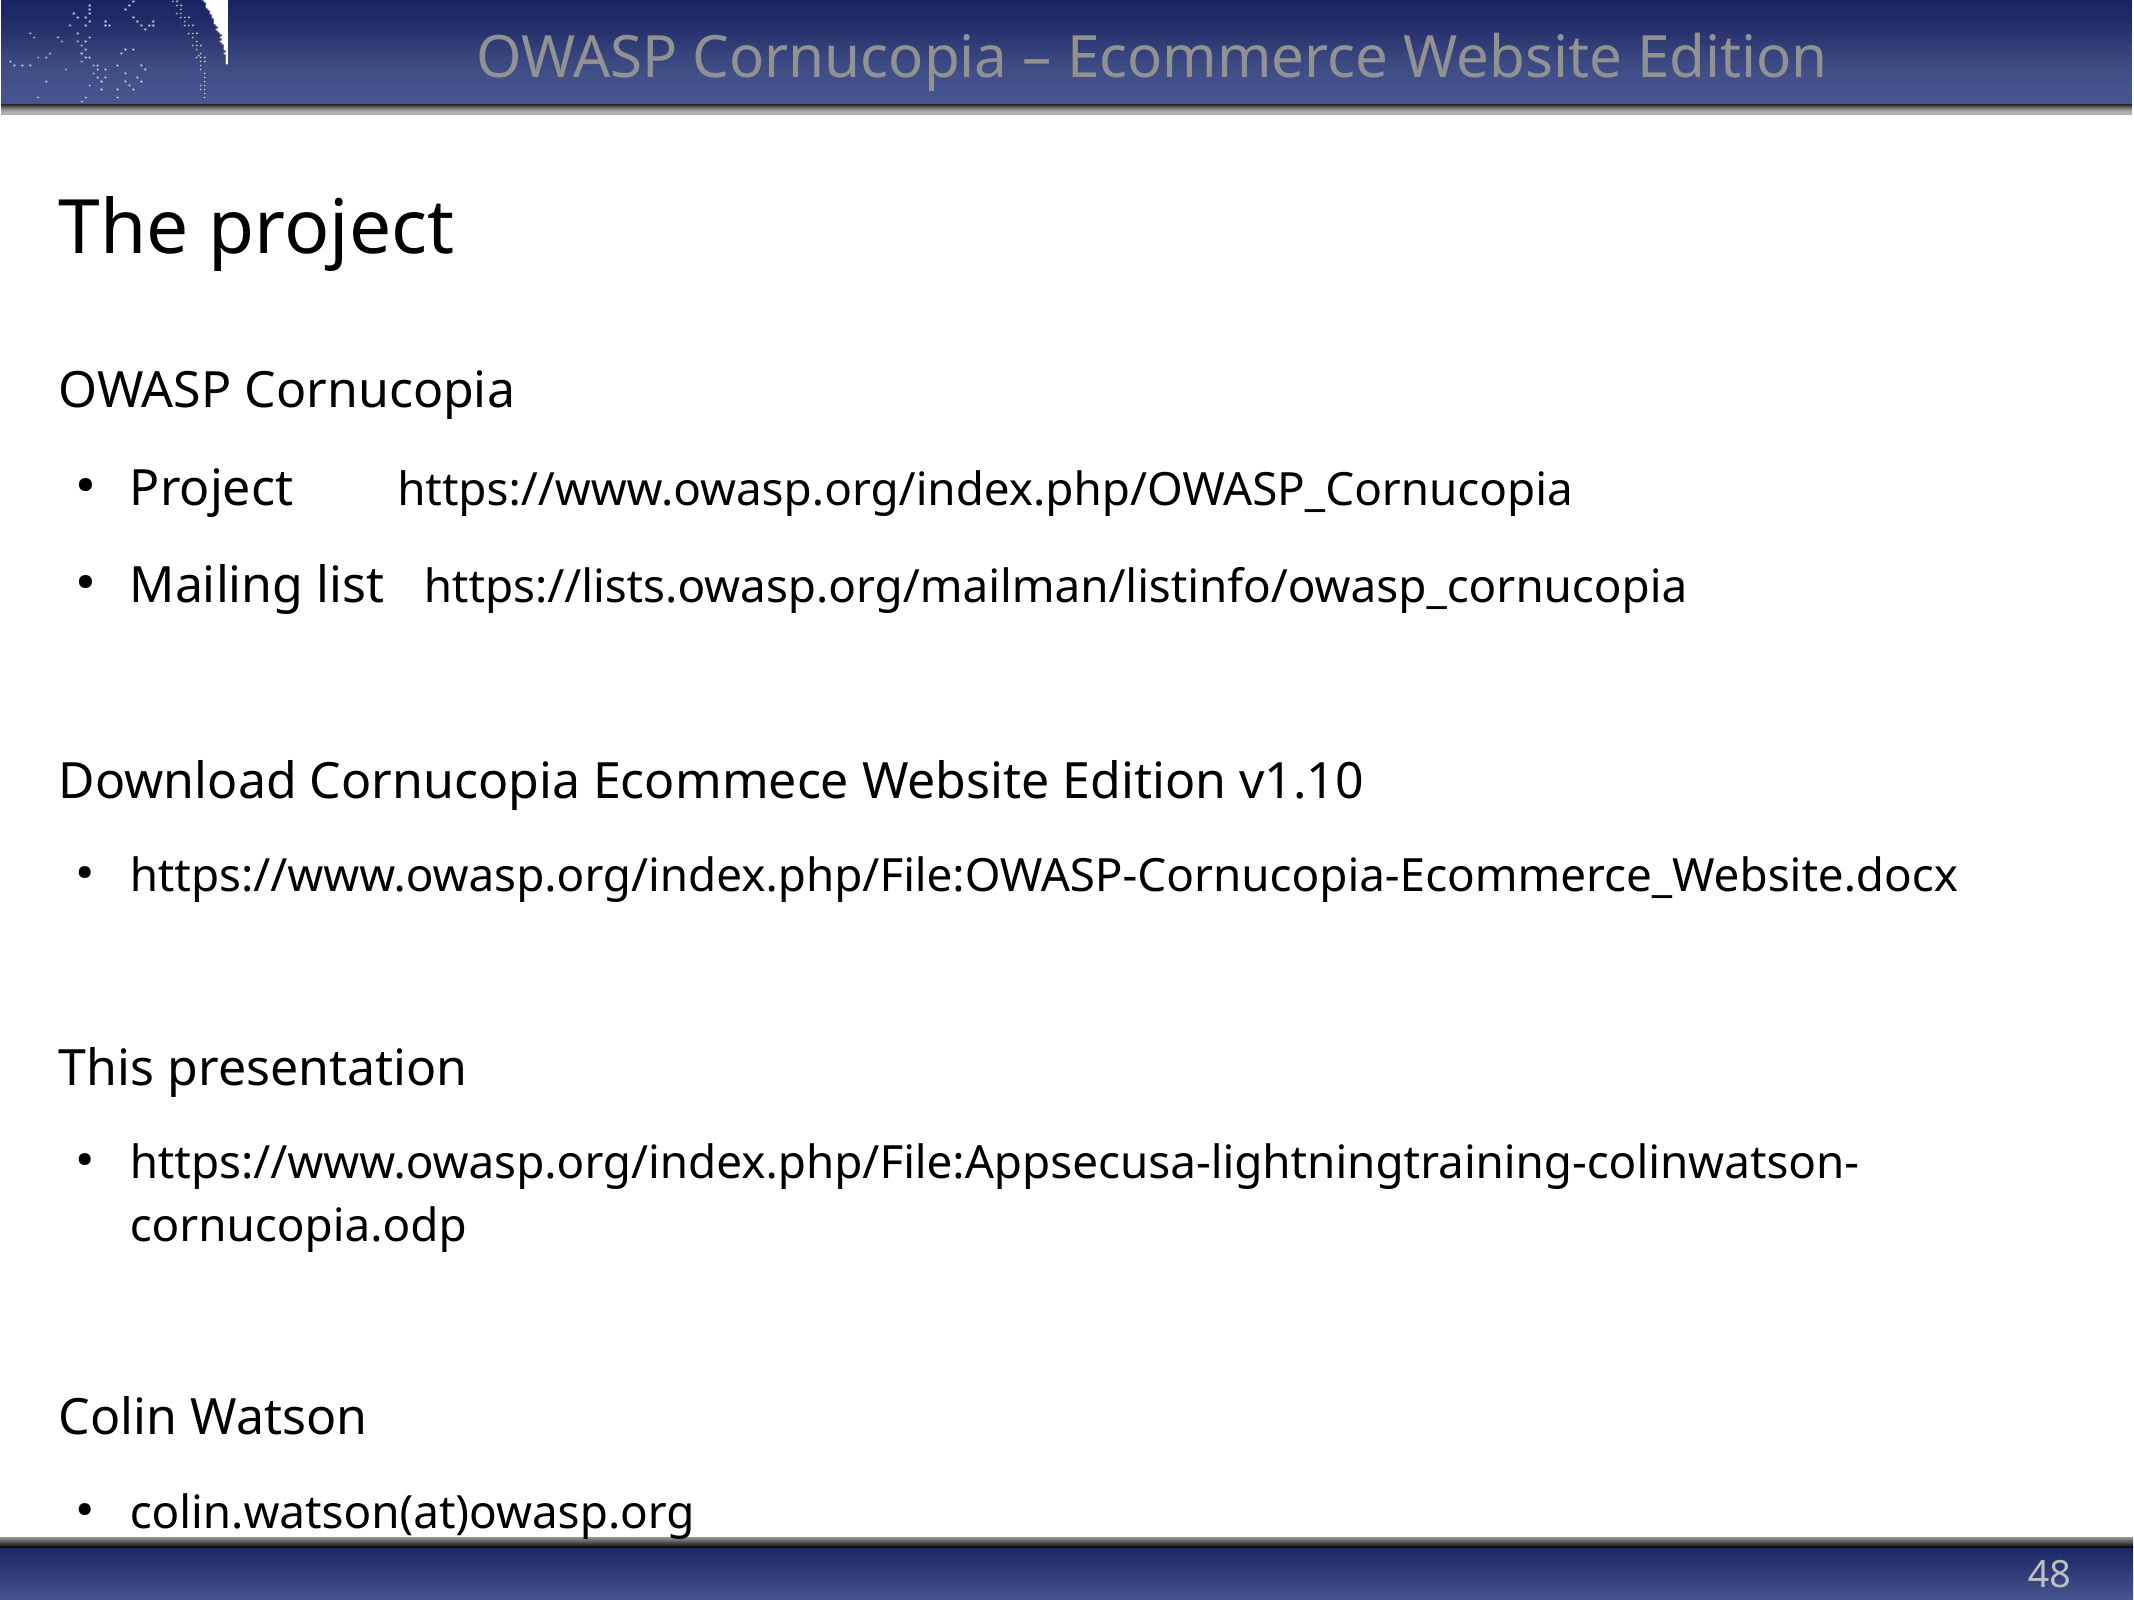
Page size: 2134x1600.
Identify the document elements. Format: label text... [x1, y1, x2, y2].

title The project [58, 124, 2126, 325]
list OWASP Cornucopia Project https://www.owasp.org/index.php/OWASP_Cornucopia Mailing list https://lists.owasp.org/mailman/listinfo/owasp_cornucopia Download Cornucopia Ecommece Website Edition v1.10 https://www.owasp.org/index.php/File:OWASP-Cornucopia-Ecommerce_Website.docx This presentation https://www.owasp.org/index.php/File:Appsecusa-lightningtraining-colinwatson-cornucopia.odp Colin Watson colin.watson(at)owasp.org [58, 354, 2097, 1536]
